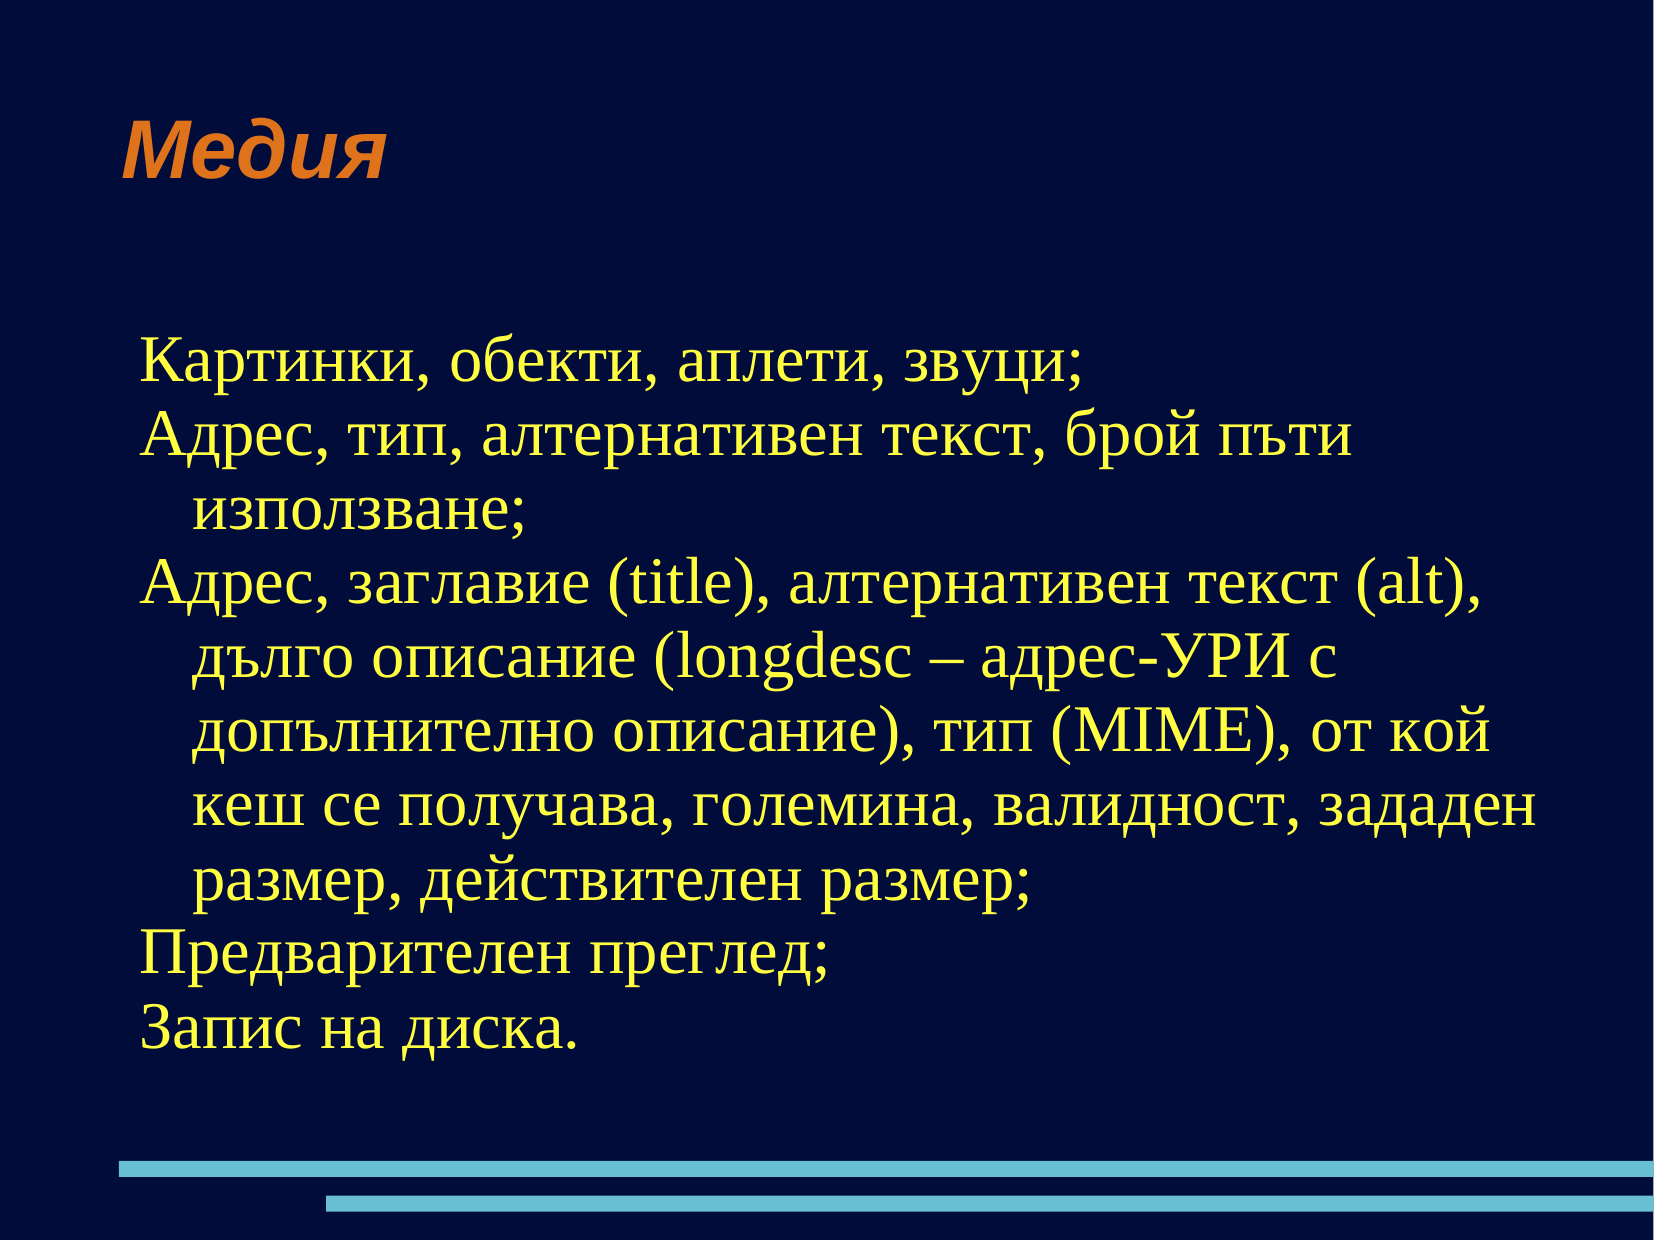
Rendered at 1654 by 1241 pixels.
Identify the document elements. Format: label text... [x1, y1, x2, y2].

title Медия [121, 46, 1534, 254]
list Картинки, обекти, аплети, звуци; Адрес, тип, алтернативен текст, брой пъти използване; Адрес, заглавие (title), алтернативен текст (alt), дълго описание (longdesc – адрес-УРИ с допълнително описание), тип (MIME), от кой кеш се получава, големина, валидност, зададен размер, действителен размер; Предварителен преглед; Запис на диска. [121, 322, 1561, 1241]
